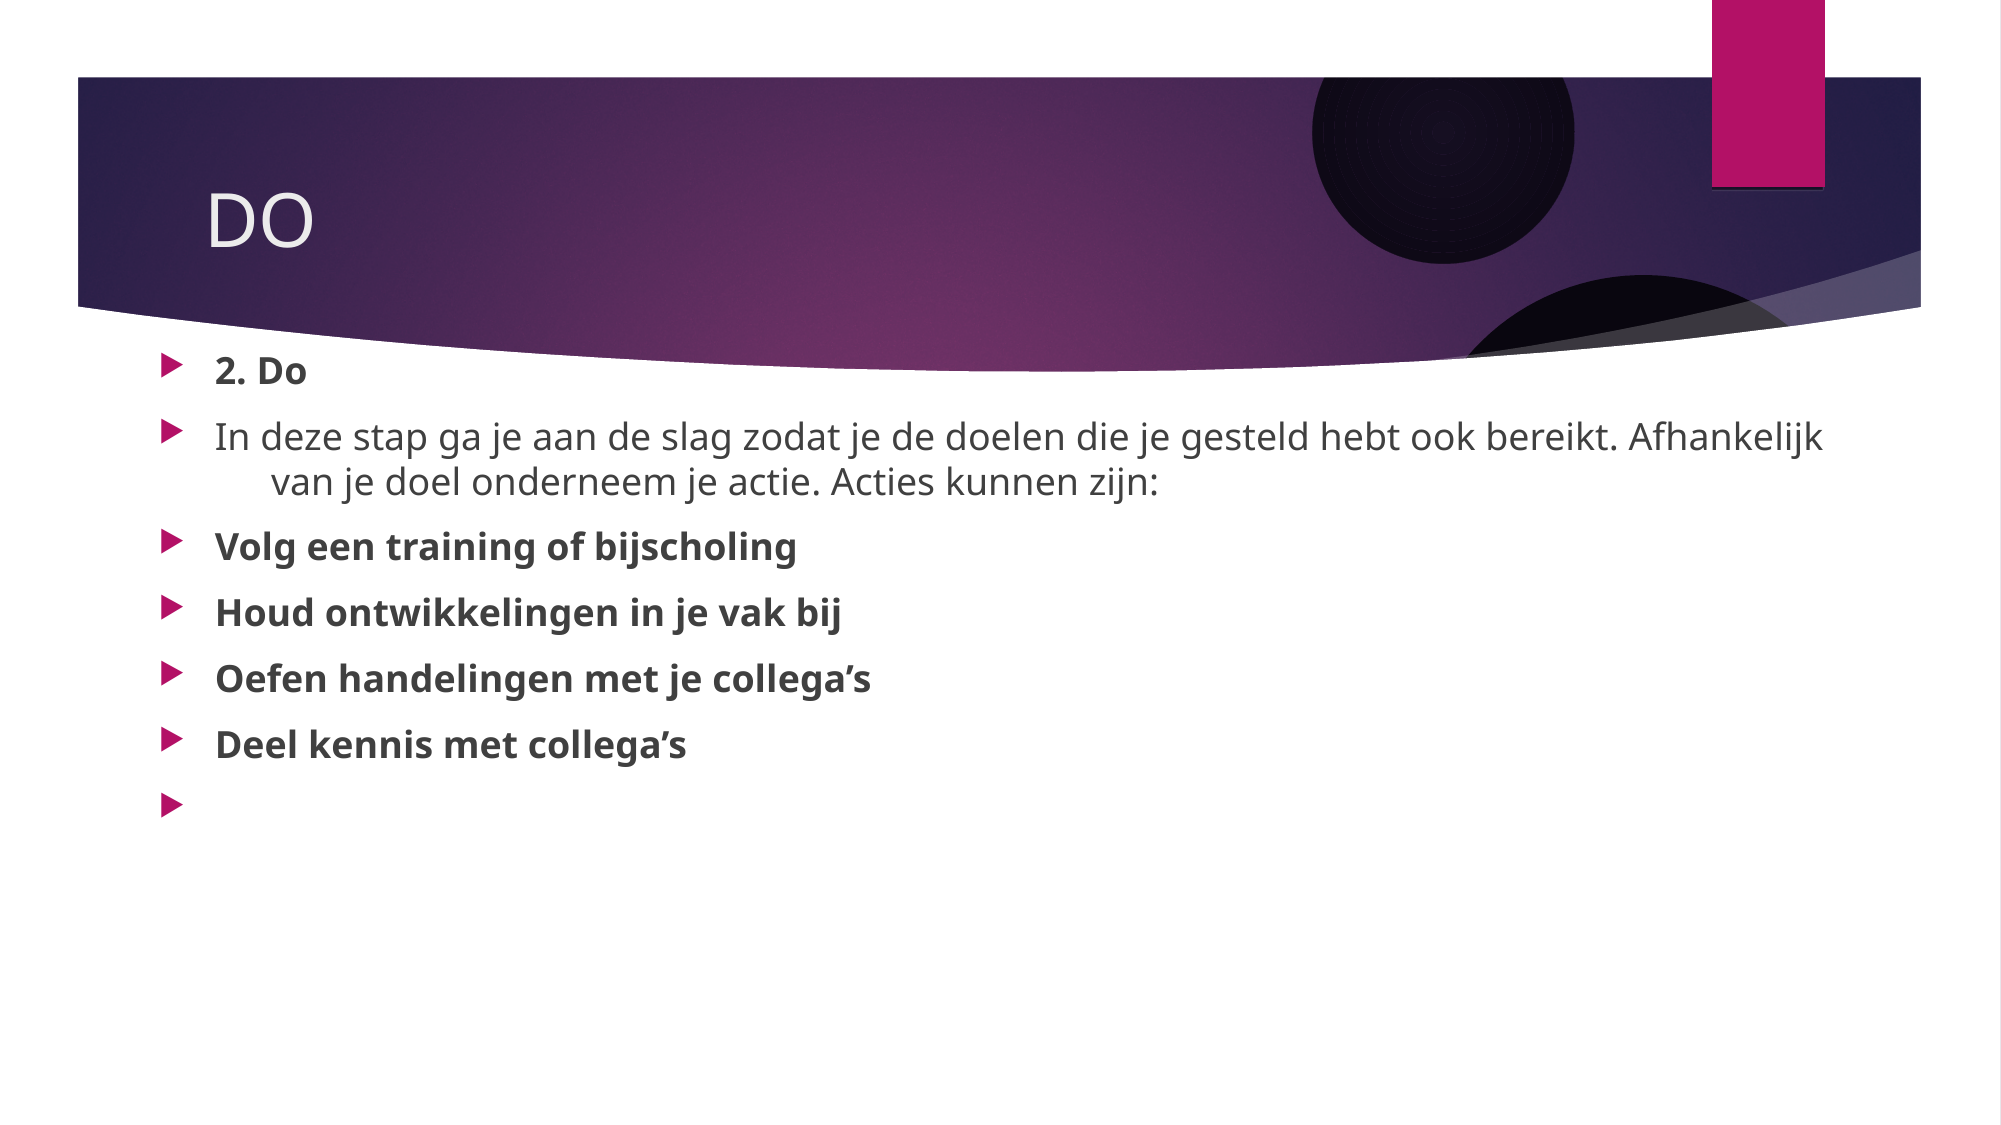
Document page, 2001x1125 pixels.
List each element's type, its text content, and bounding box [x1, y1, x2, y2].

title DO [189, 159, 1627, 276]
list 2. Do In deze stap ga je aan de slag zodat je de doelen die je gesteld hebt ook bereikt. Afhankelijk van je doel onderneem je actie. Acties kunnen zijn: Volg een training of bijscholing Houd ontwikkelingen in je vak bij Oefen handelingen met je collega’s Deel kennis met collega’s [143, 339, 1879, 1107]
